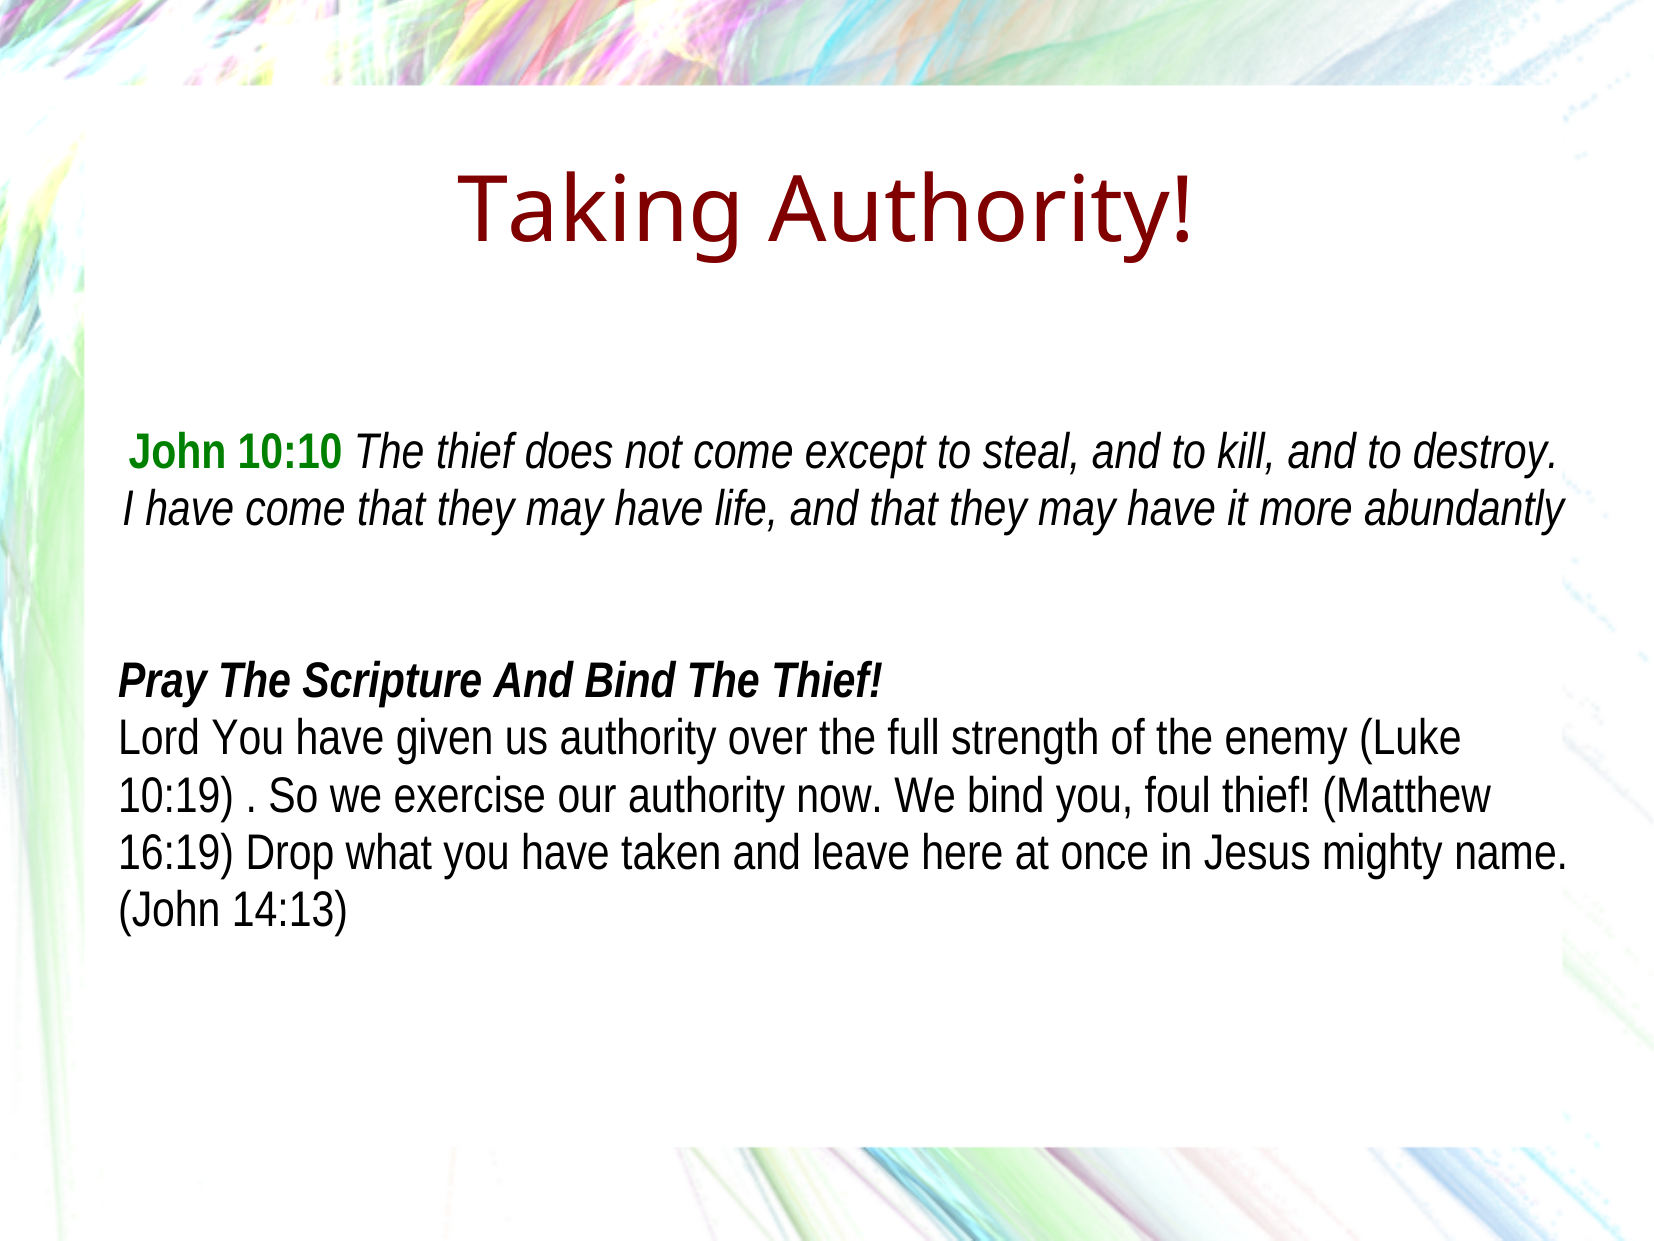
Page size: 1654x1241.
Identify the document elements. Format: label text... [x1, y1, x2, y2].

picture [0, 0, 1654, 1241]
title Taking Authority! [82, 109, 1571, 303]
subtitle John 10:10 The thief does not come except to steal, and to kill, and to destroy. I have come that they may have life, and that they may have it more abundantly Pray The Scripture And Bind The Thief! Lord You have given us authority over the full strength of the enemy (Luke 10:19) . So we exercise our authority now. We bind you, foul thief! (Matthew 16:19) Drop what you have taken and leave here at once in Jesus mighty name.(John 14:13) [118, 374, 1571, 985]
